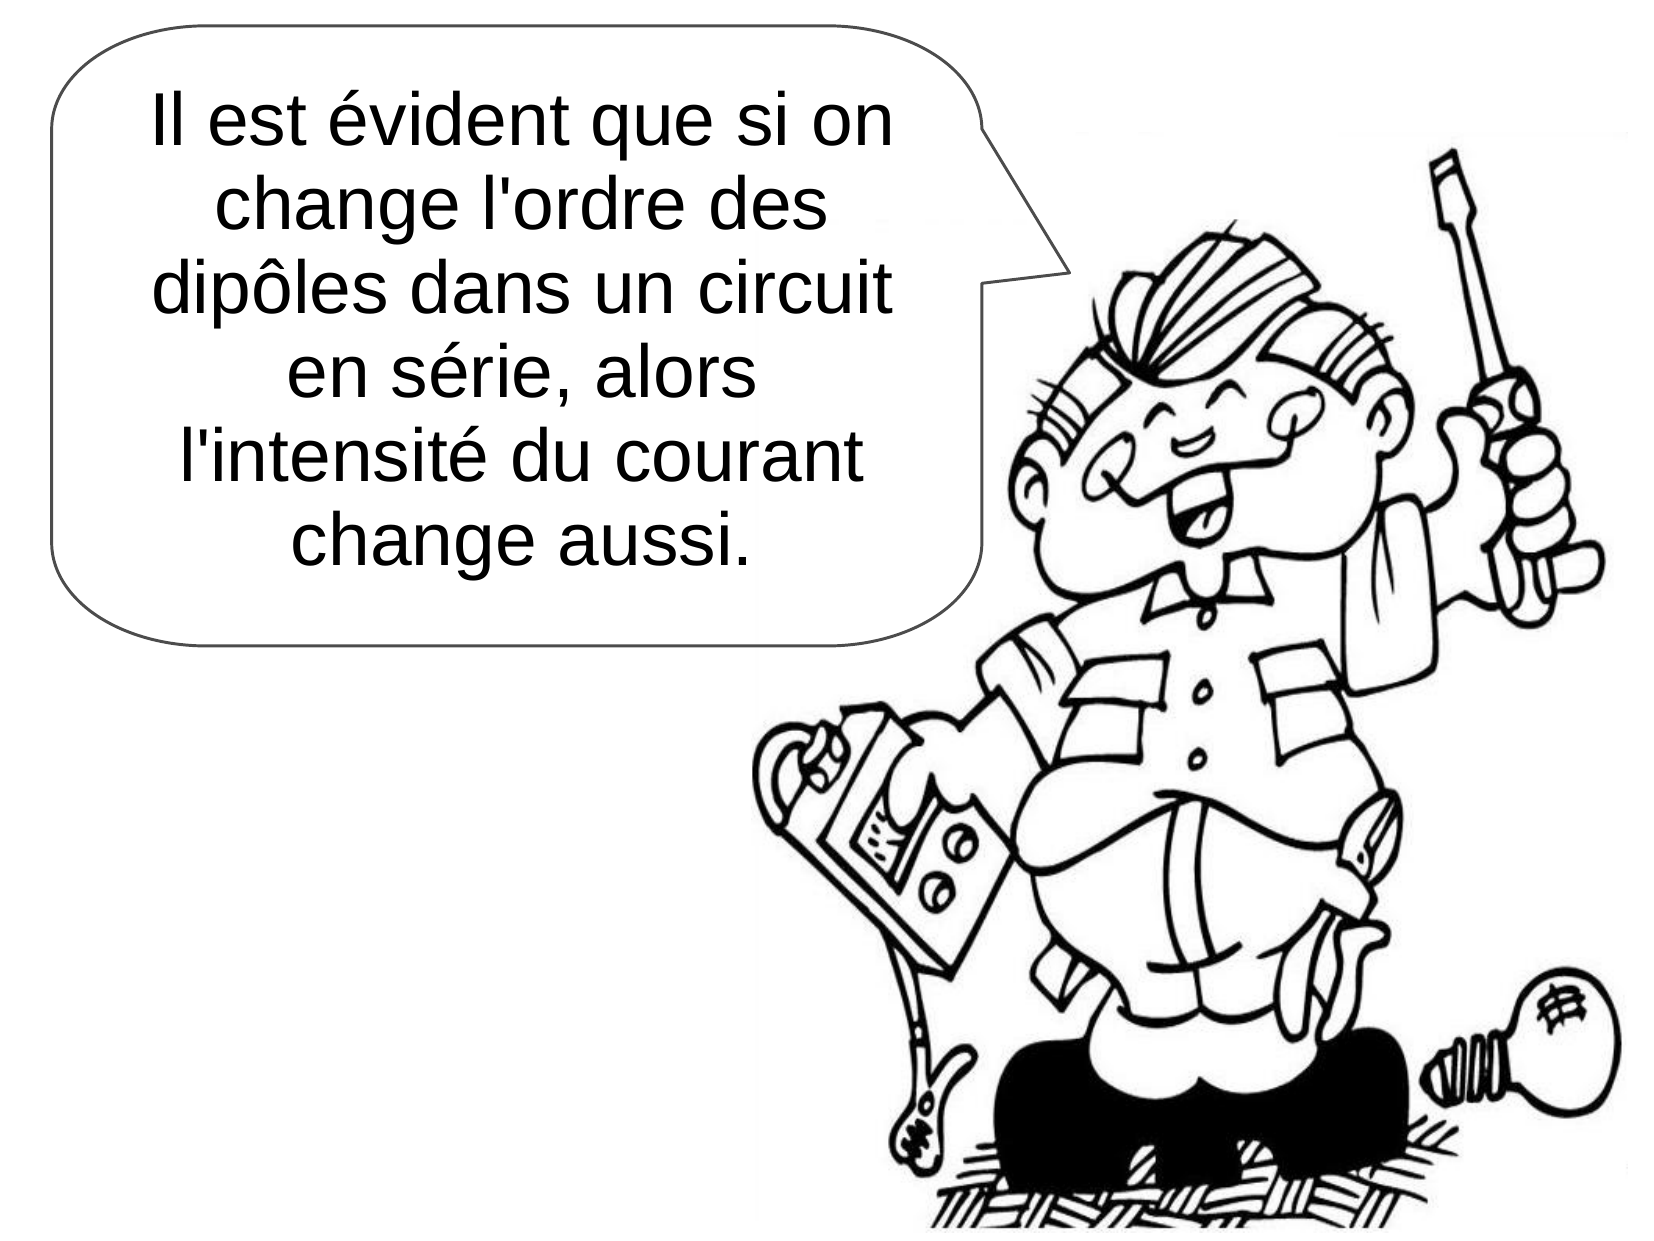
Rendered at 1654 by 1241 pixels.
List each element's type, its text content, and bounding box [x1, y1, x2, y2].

text_box Il est évident que si on change l'ordre des dipôles dans un circuit en série, alors l'intensité du courant change aussi. [107, 70, 938, 589]
picture [751, 132, 1628, 1233]
picture [751, 132, 1066, 644]
